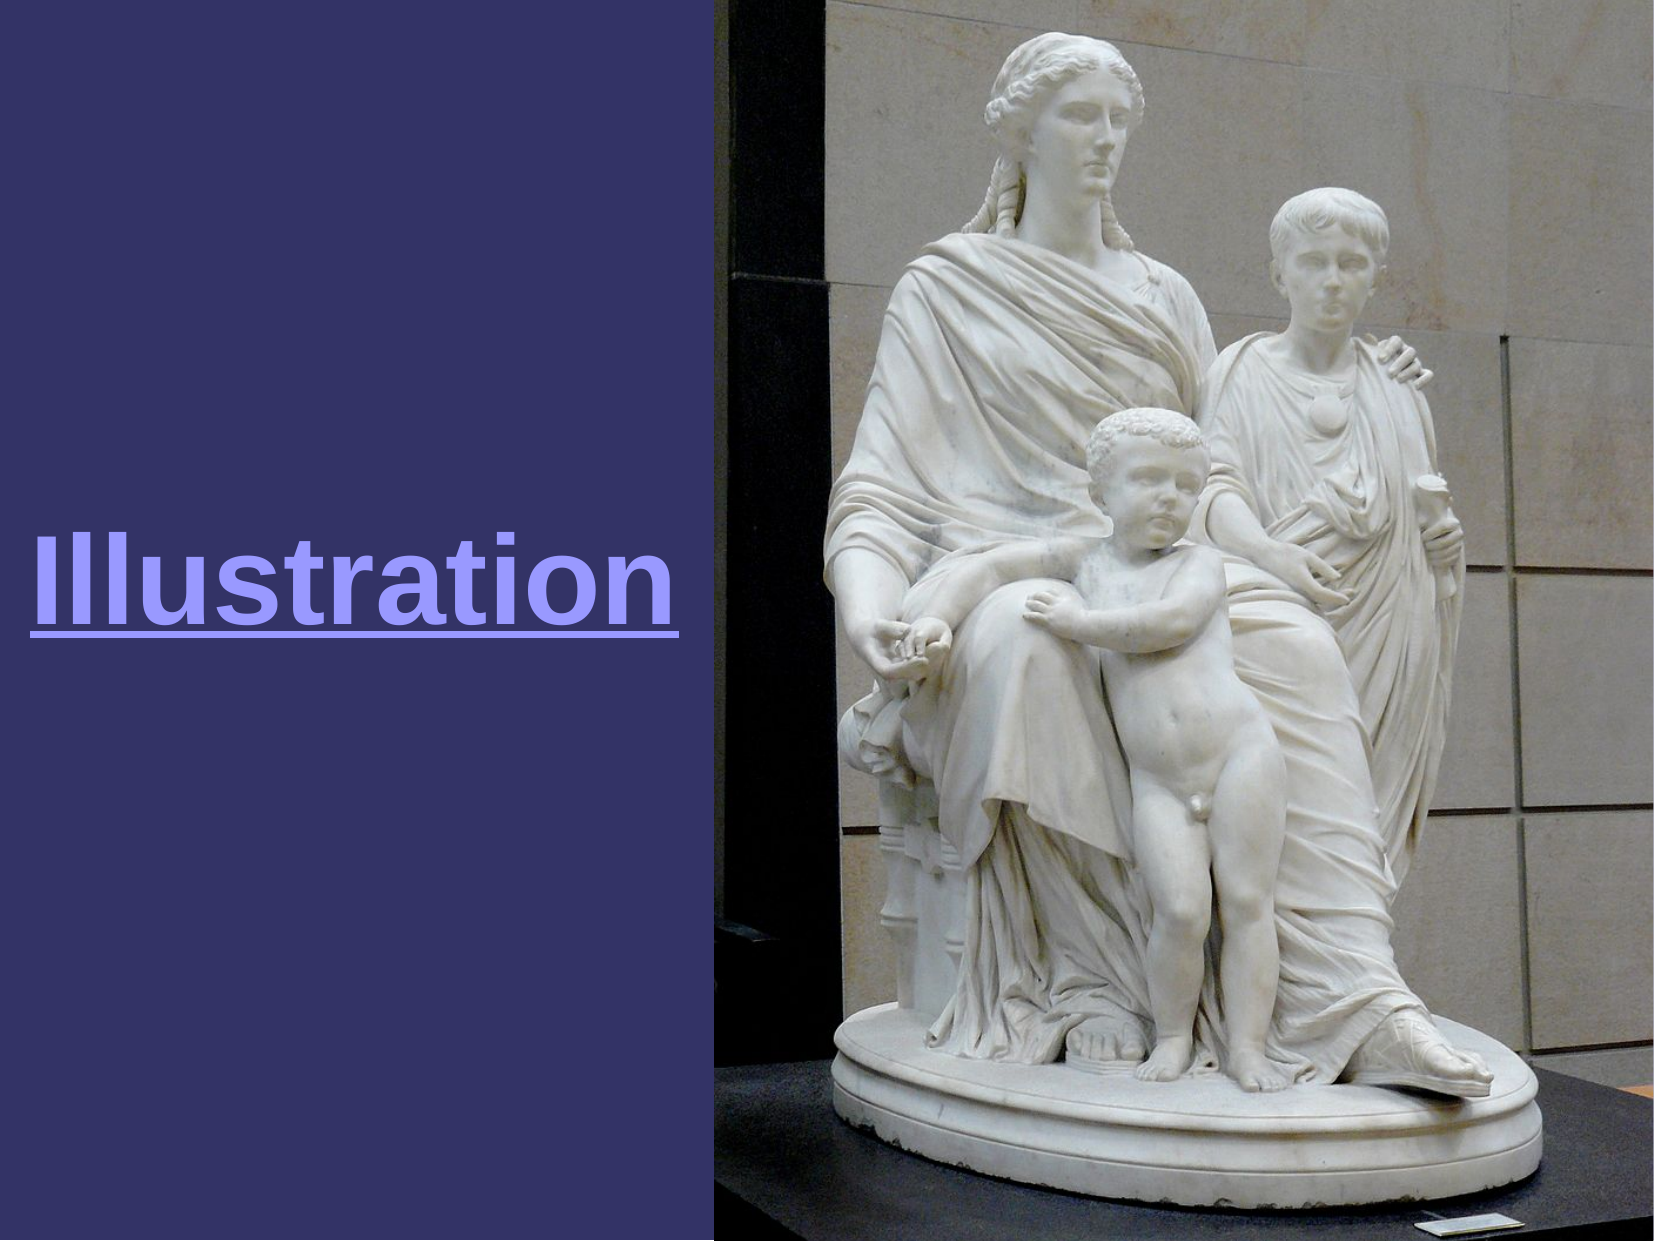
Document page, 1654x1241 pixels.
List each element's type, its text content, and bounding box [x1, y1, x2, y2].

picture [714, 0, 1654, 1241]
text_box Illustration [0, 501, 709, 666]
